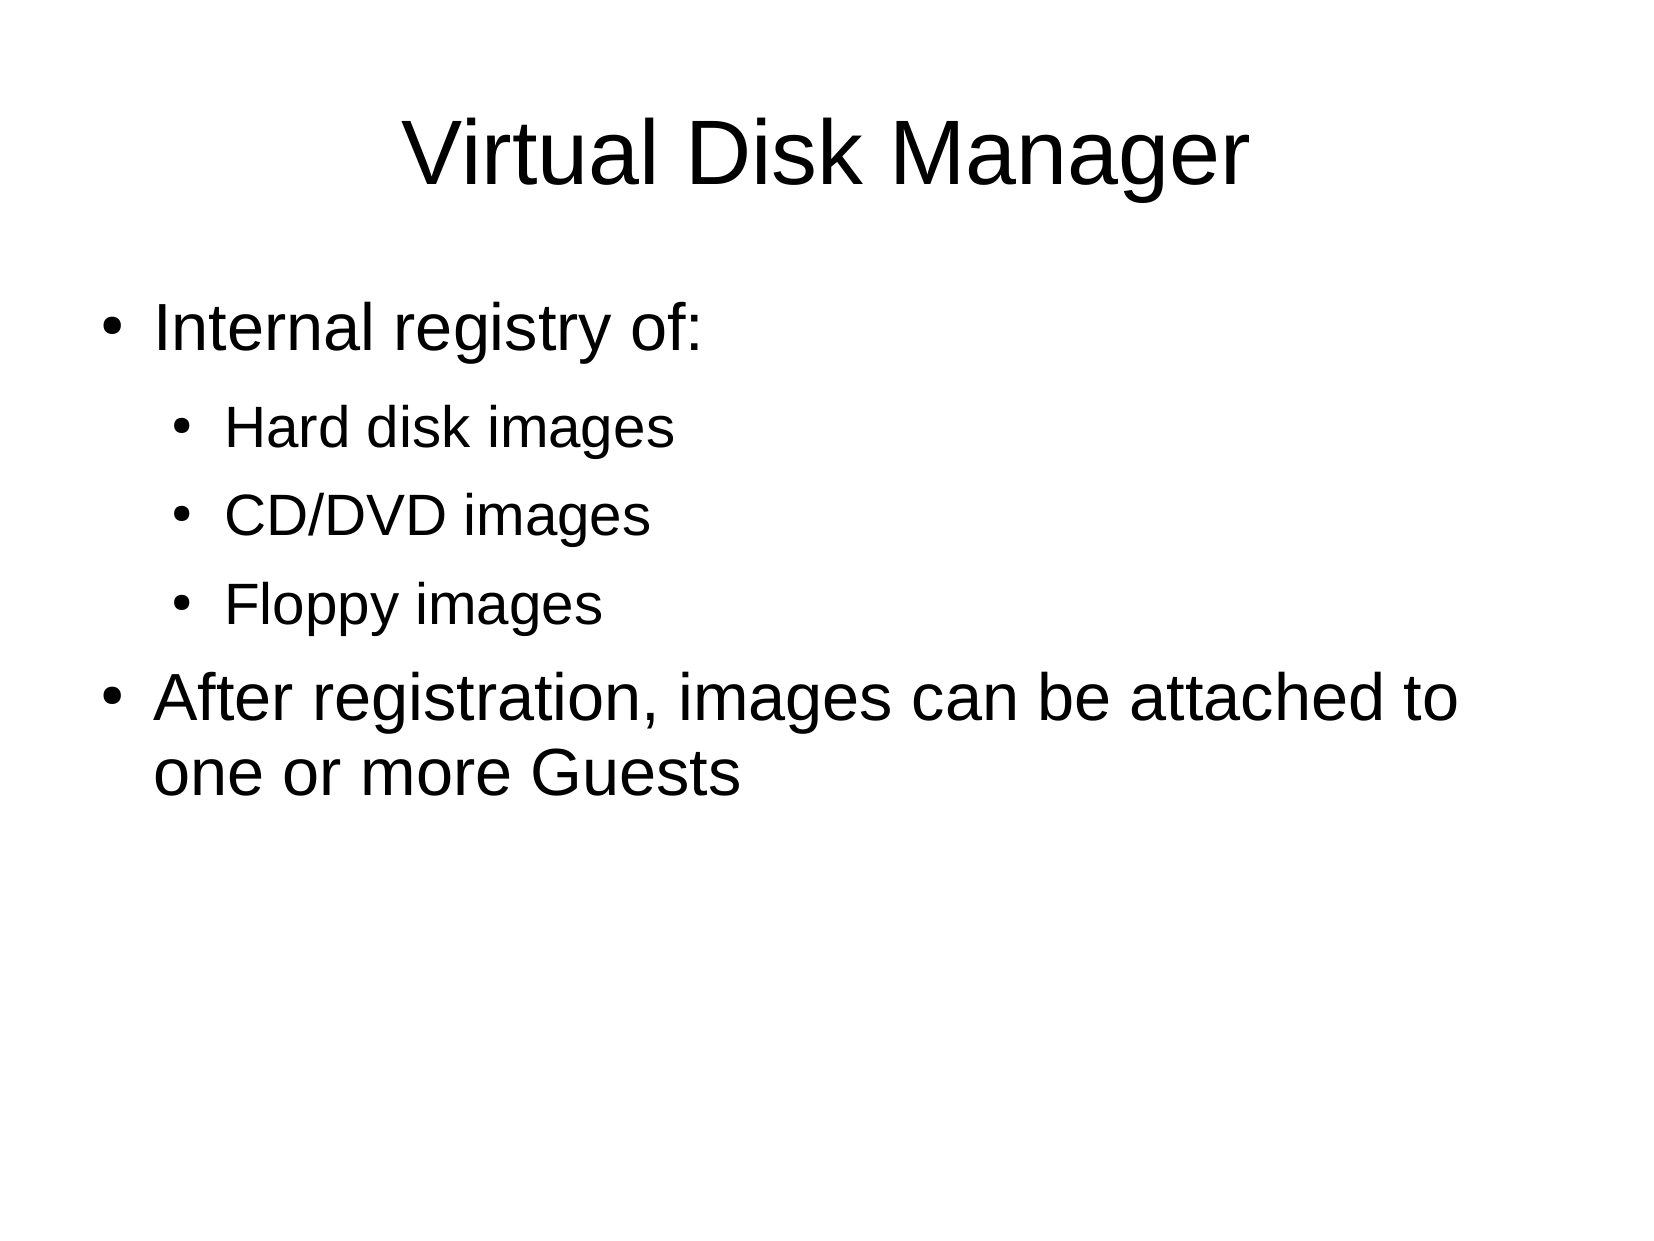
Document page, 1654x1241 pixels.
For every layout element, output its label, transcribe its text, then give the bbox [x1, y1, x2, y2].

title Virtual Disk Manager [82, 56, 1571, 250]
list Internal registry of: Hard disk images CD/DVD images Floppy images After registration, images can be attached to one or more Guests [82, 290, 1571, 1094]
